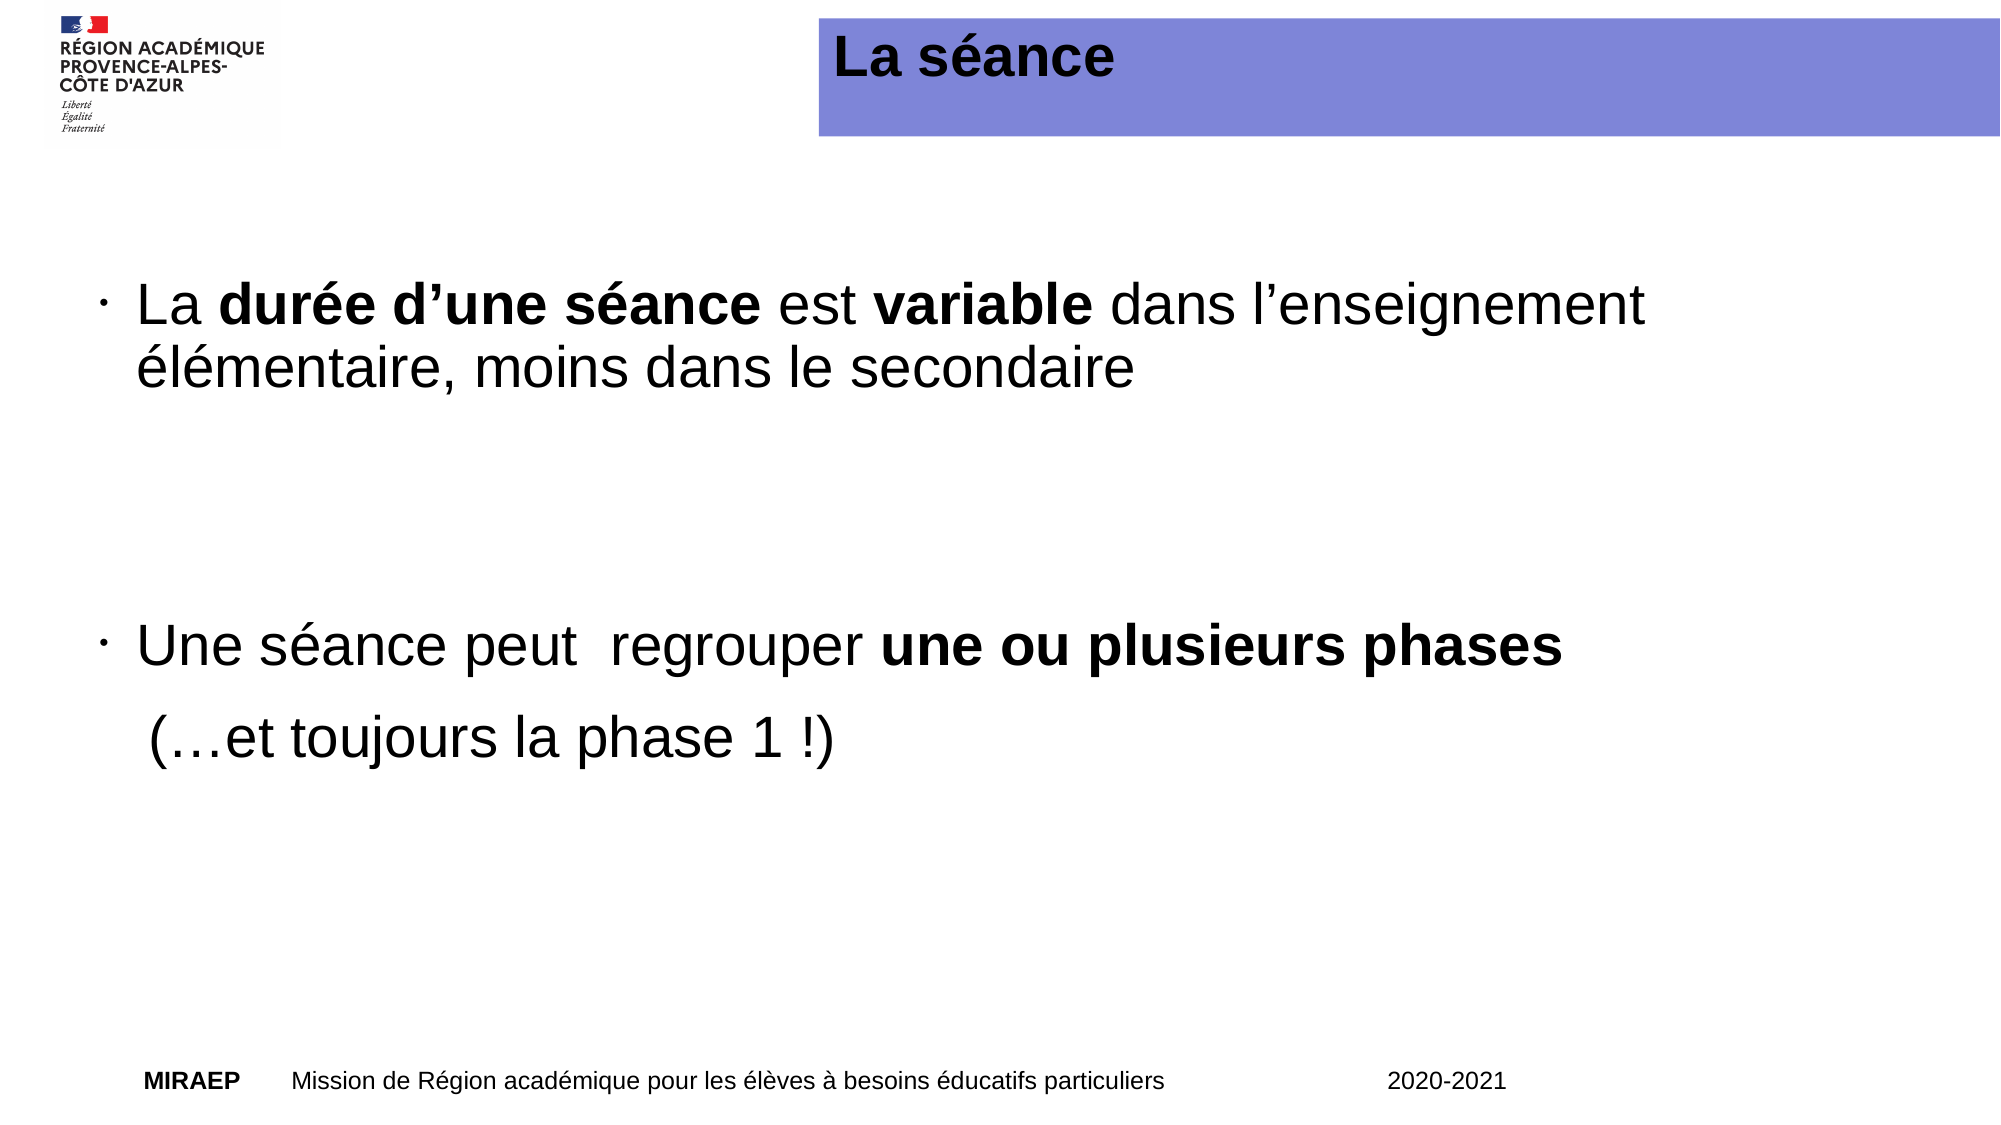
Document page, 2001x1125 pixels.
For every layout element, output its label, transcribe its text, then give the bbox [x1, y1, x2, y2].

list La durée d’une séance est variable dans l’enseignement élémentaire, moins dans le secondaire Une séance peut regrouper une ou plusieurs phases (…et toujours la phase 1 !) [84, 267, 1916, 858]
picture [44, 0, 281, 149]
title La séance [818, 18, 2000, 137]
